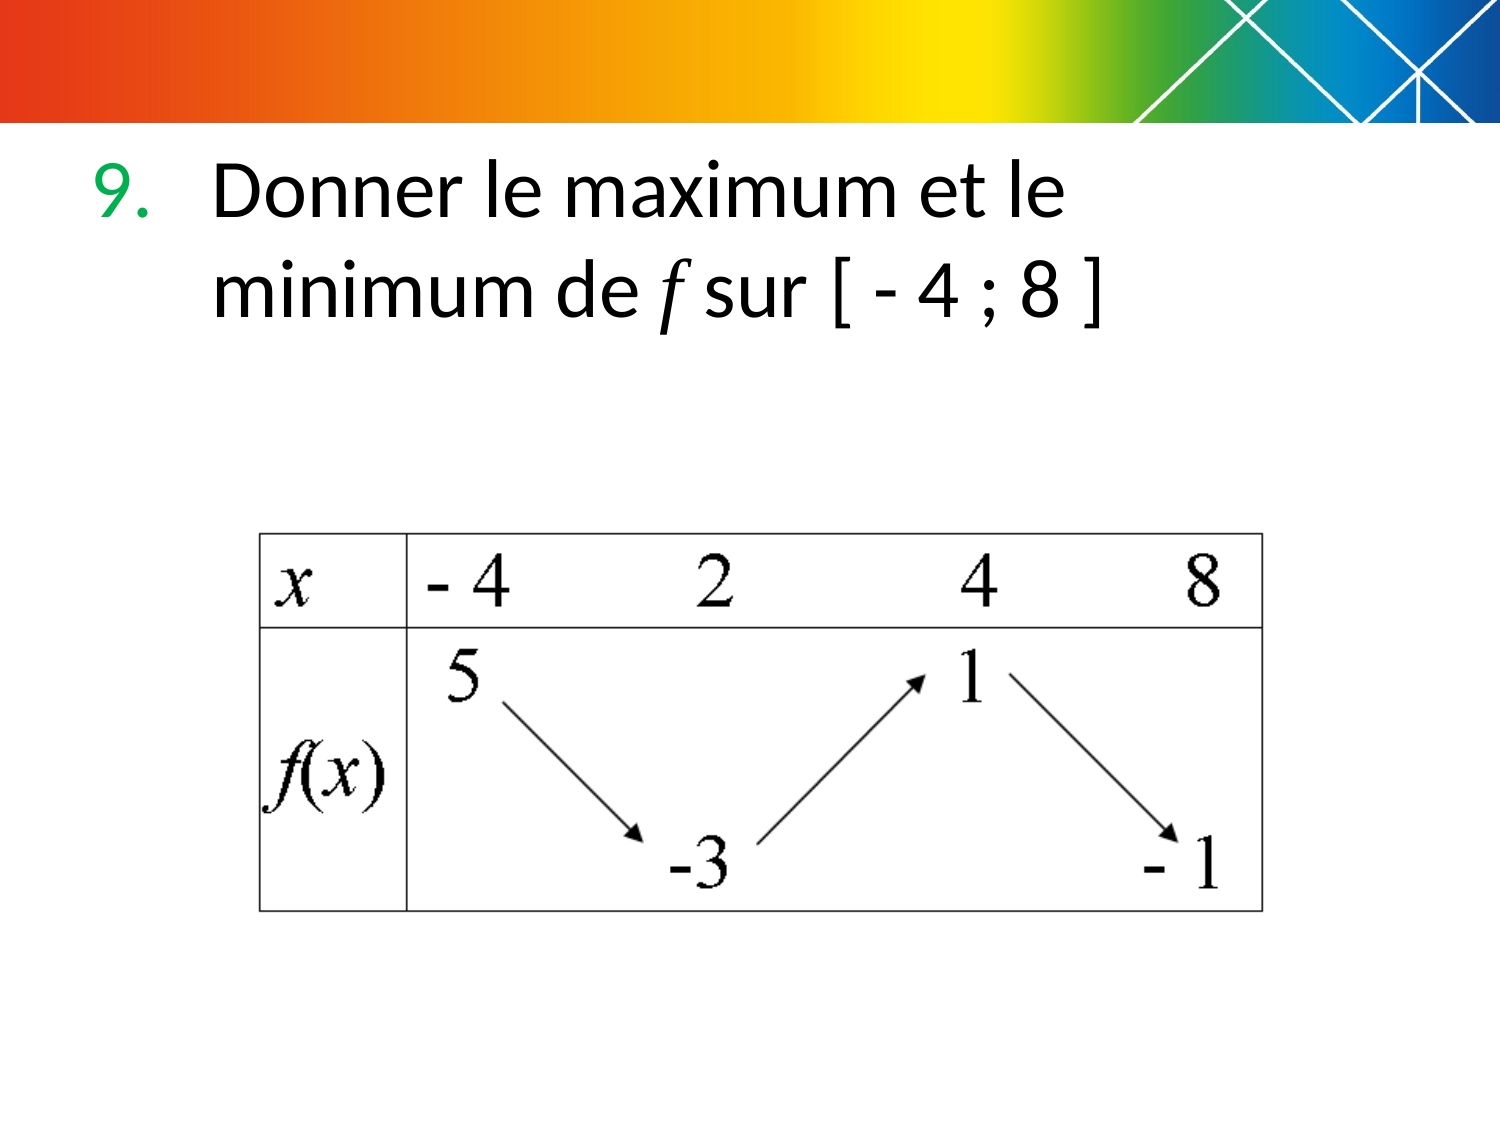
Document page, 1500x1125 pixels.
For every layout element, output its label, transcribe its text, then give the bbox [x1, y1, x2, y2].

picture [0, 0, 1359, 123]
picture [253, 527, 1268, 920]
picture [1340, 0, 1500, 123]
title Donner le maximum et le minimum de f sur [ - 4 ; 8 ] [75, 126, 1426, 342]
